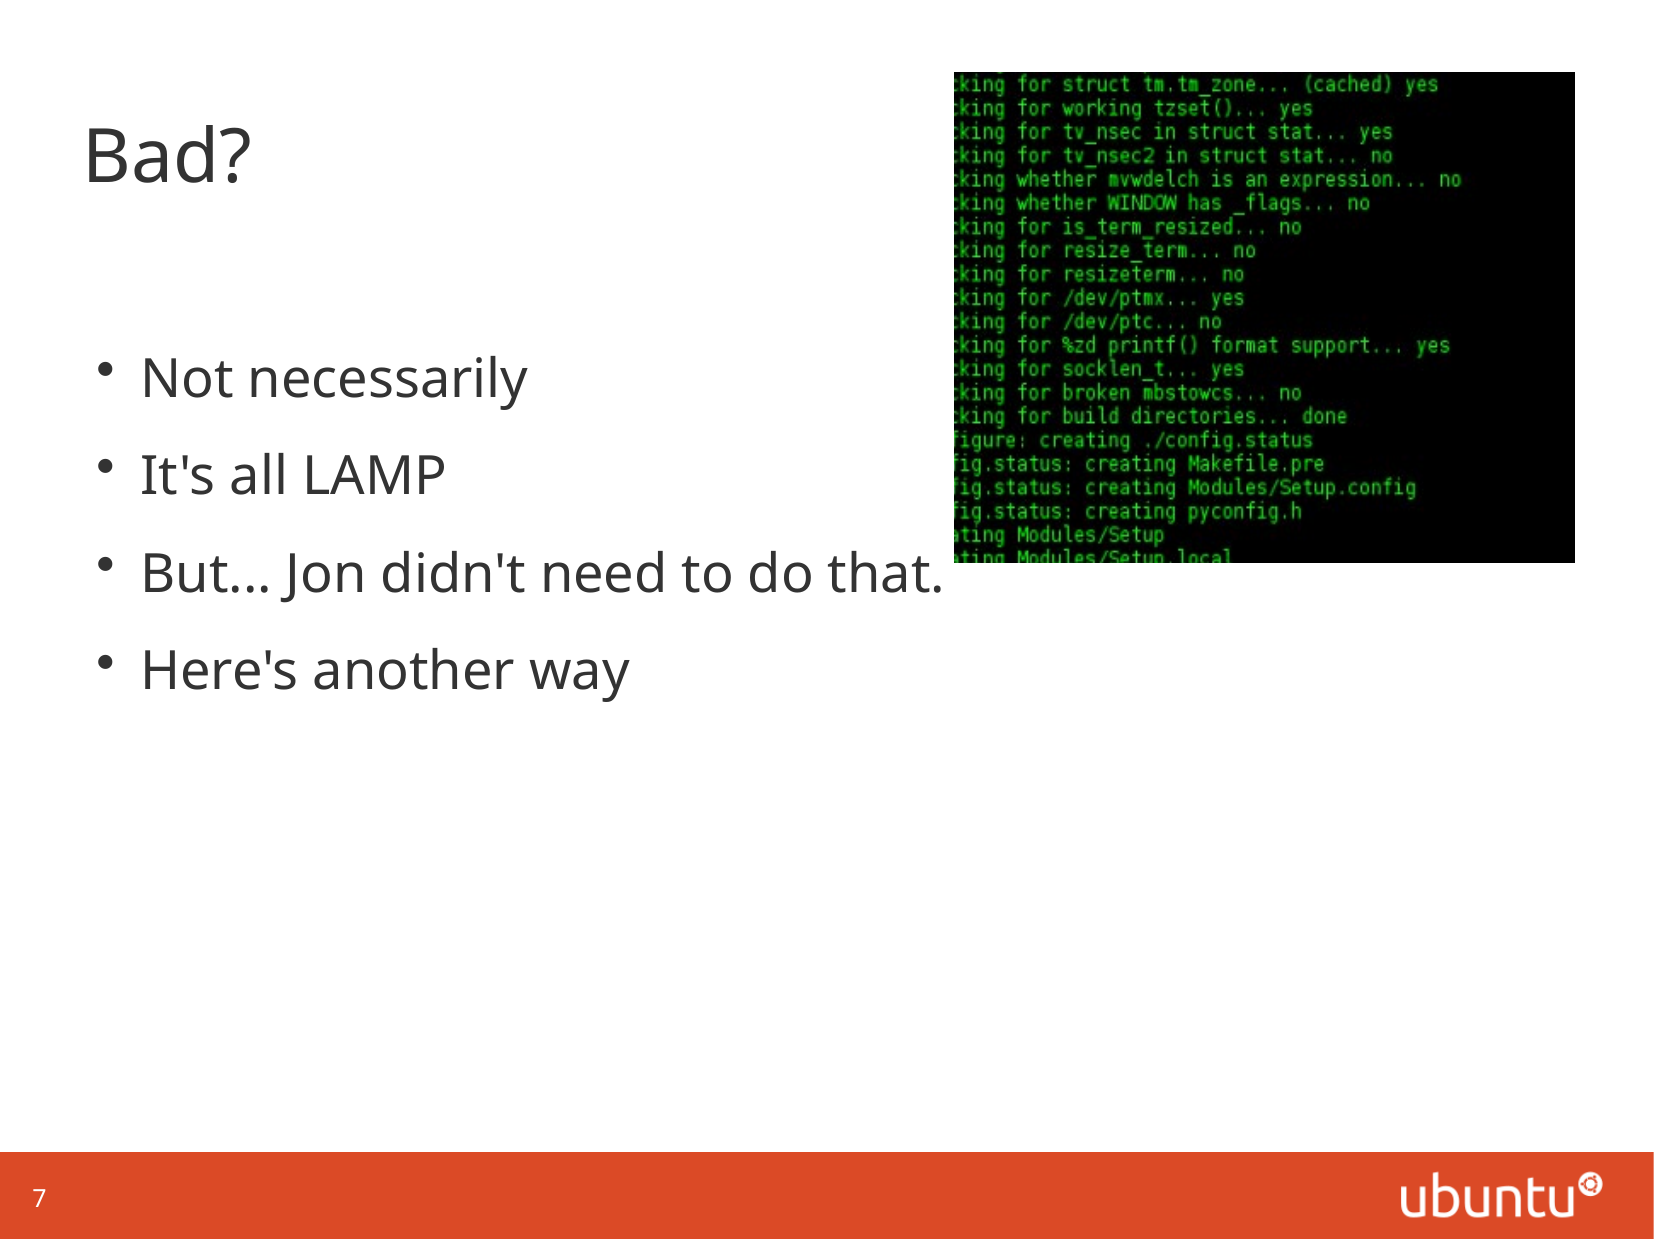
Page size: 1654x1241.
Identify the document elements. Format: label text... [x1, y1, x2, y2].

picture [0, 1152, 1654, 1239]
list Not necessarily It's all LAMP But... Jon didn't need to do that. Here's another way [87, 301, 1579, 1121]
picture [954, 72, 1576, 563]
title Bad? [82, 56, 1571, 249]
